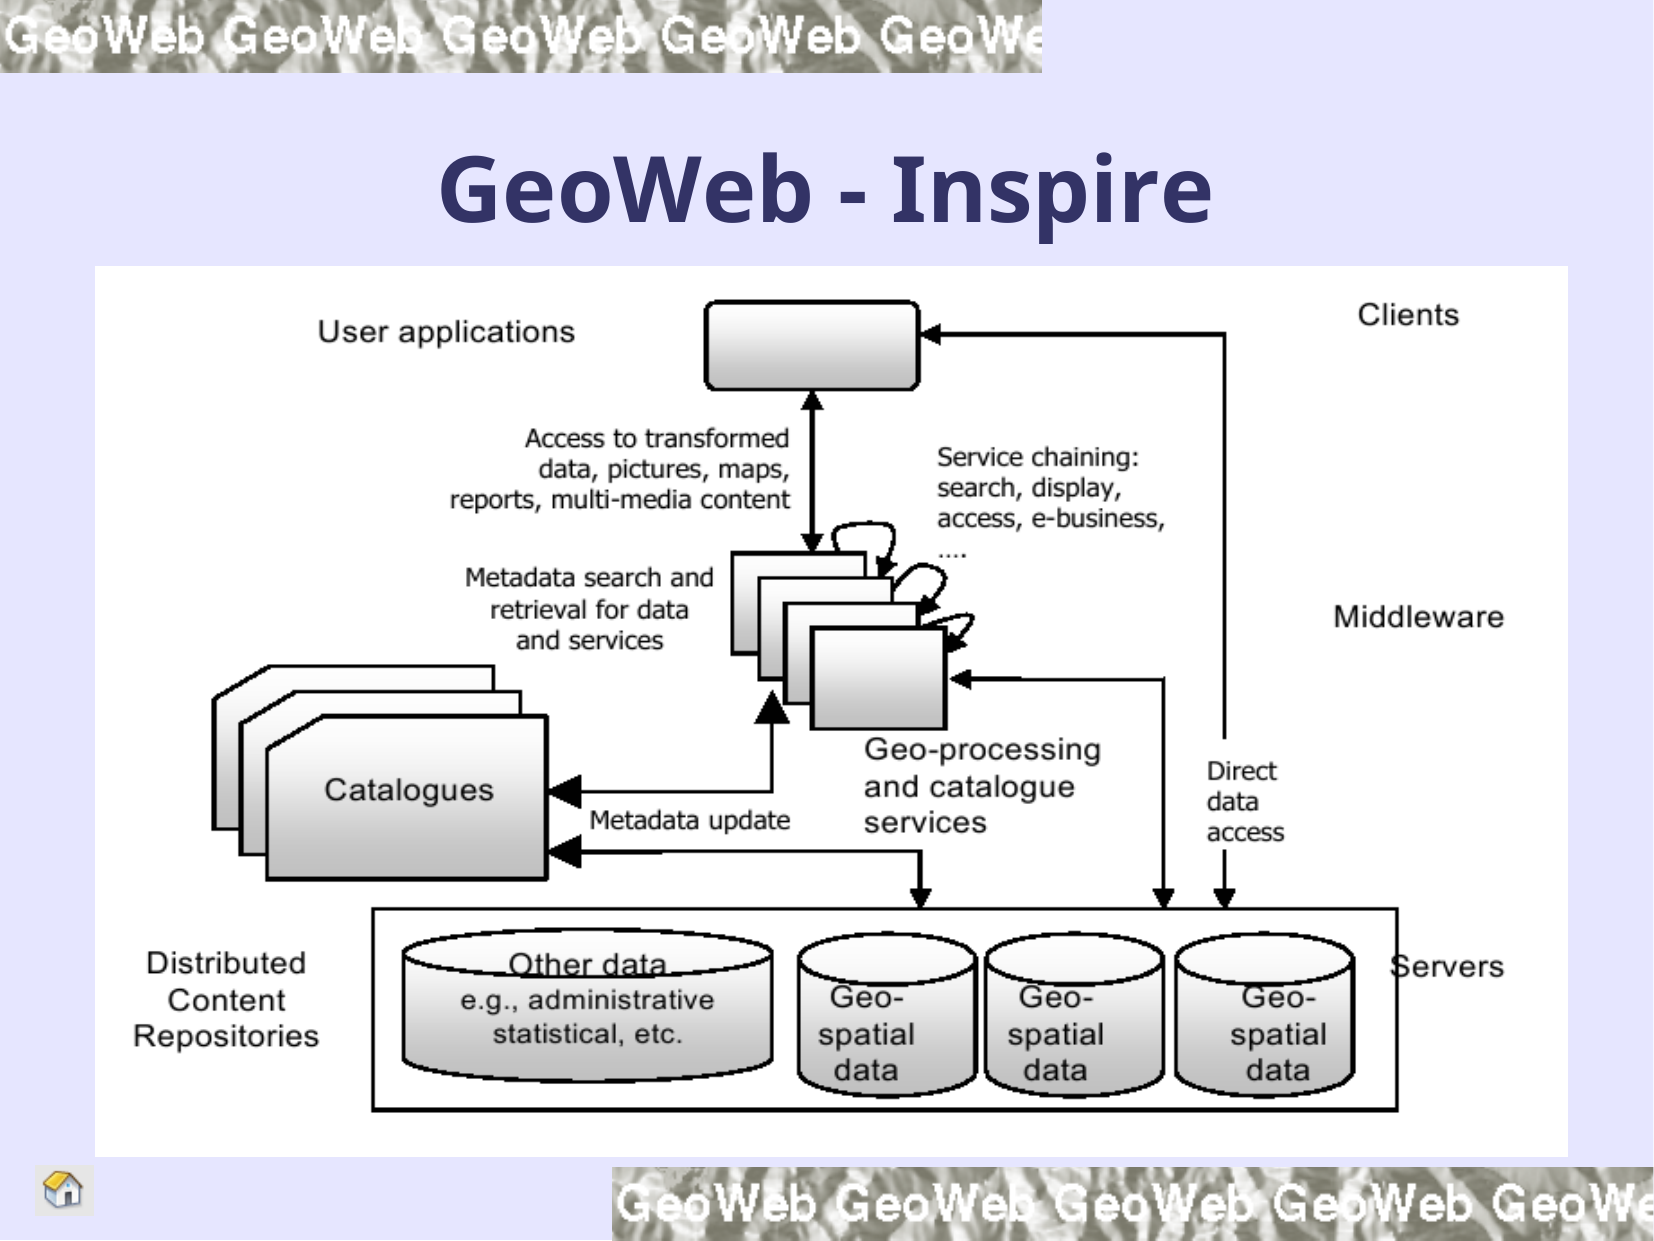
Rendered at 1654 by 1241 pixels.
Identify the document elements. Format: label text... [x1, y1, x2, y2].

picture [612, 1167, 1654, 1241]
picture [0, 0, 1042, 73]
title GeoWeb - Inspire [119, 83, 1533, 266]
picture [95, 266, 1568, 1157]
picture [35, 1165, 94, 1216]
